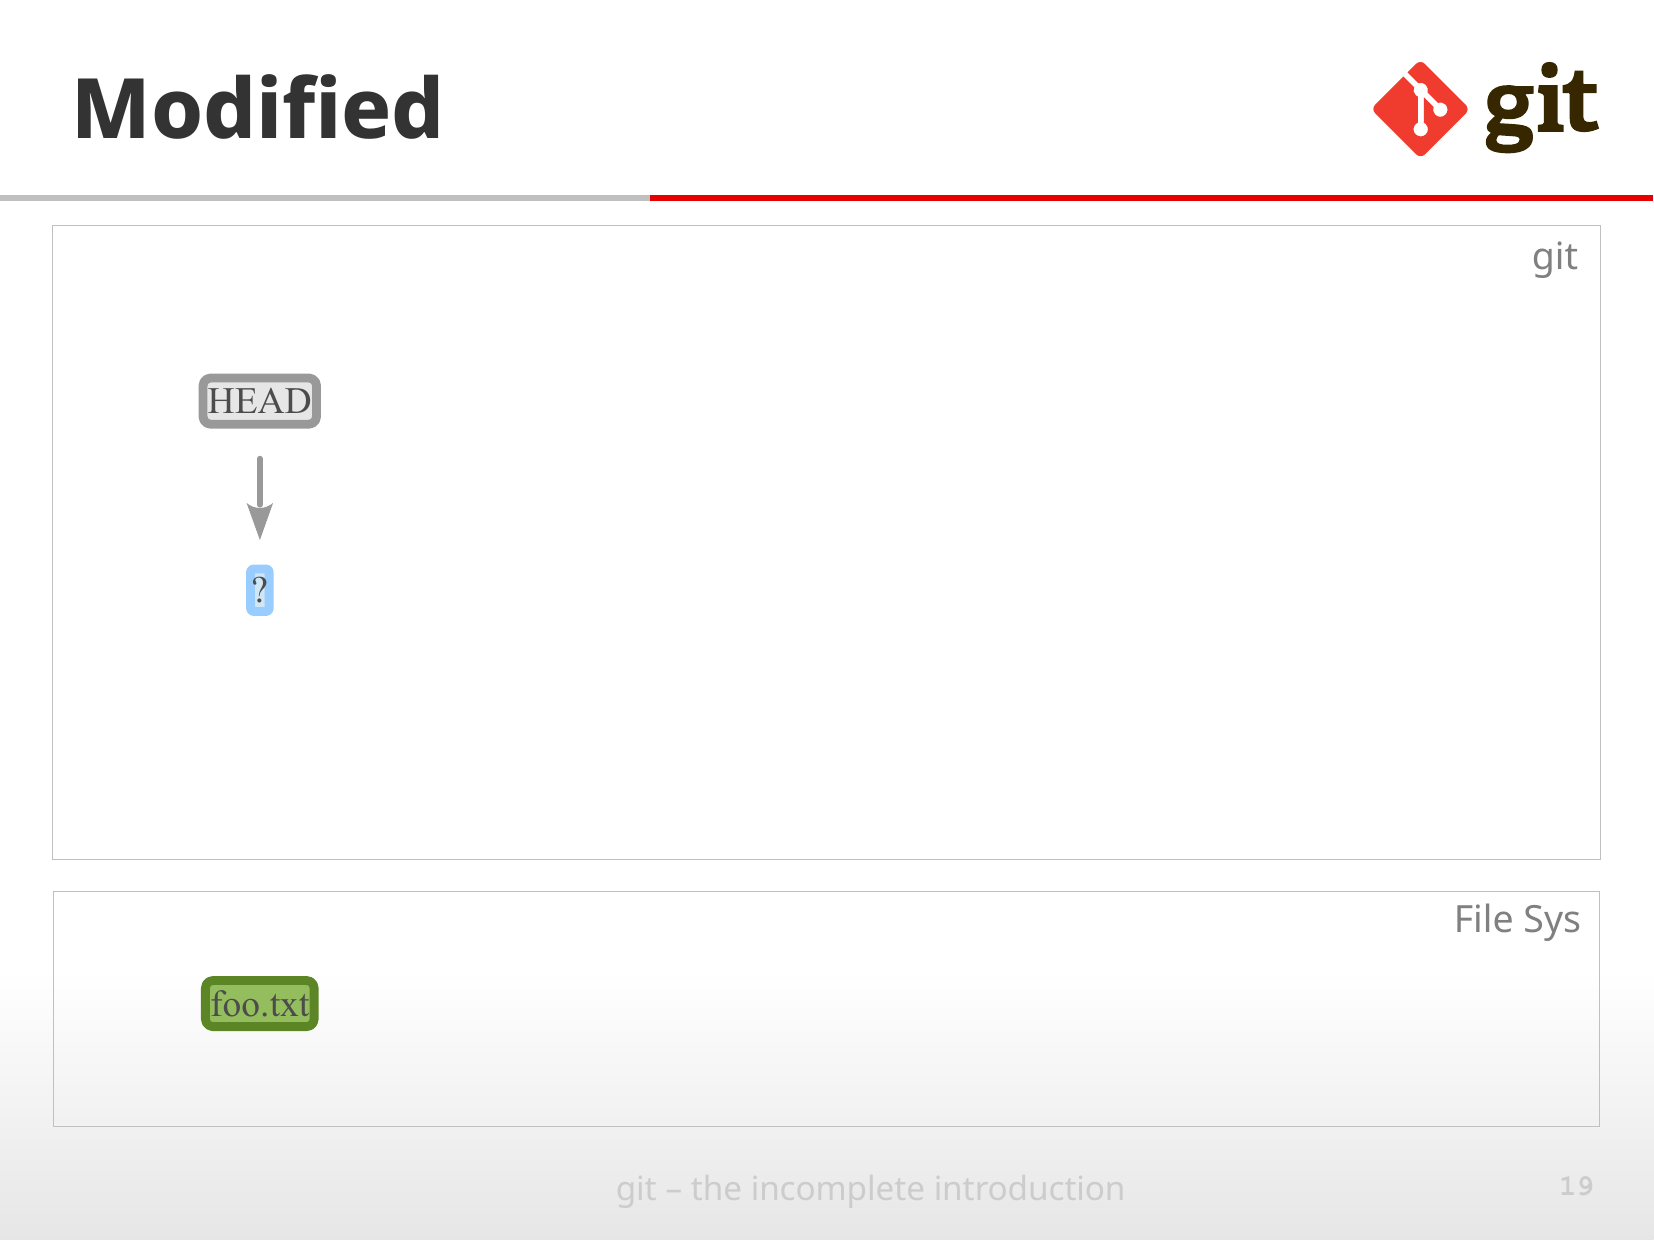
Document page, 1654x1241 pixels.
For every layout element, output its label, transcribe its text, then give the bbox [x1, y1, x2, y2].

text_box File Sys [1429, 891, 1599, 958]
text_box foo.txt [205, 980, 315, 1027]
text_box HEAD [203, 378, 317, 425]
text_box git [1507, 228, 1599, 295]
title Modified [56, 36, 1546, 175]
text_box ? [250, 568, 270, 612]
